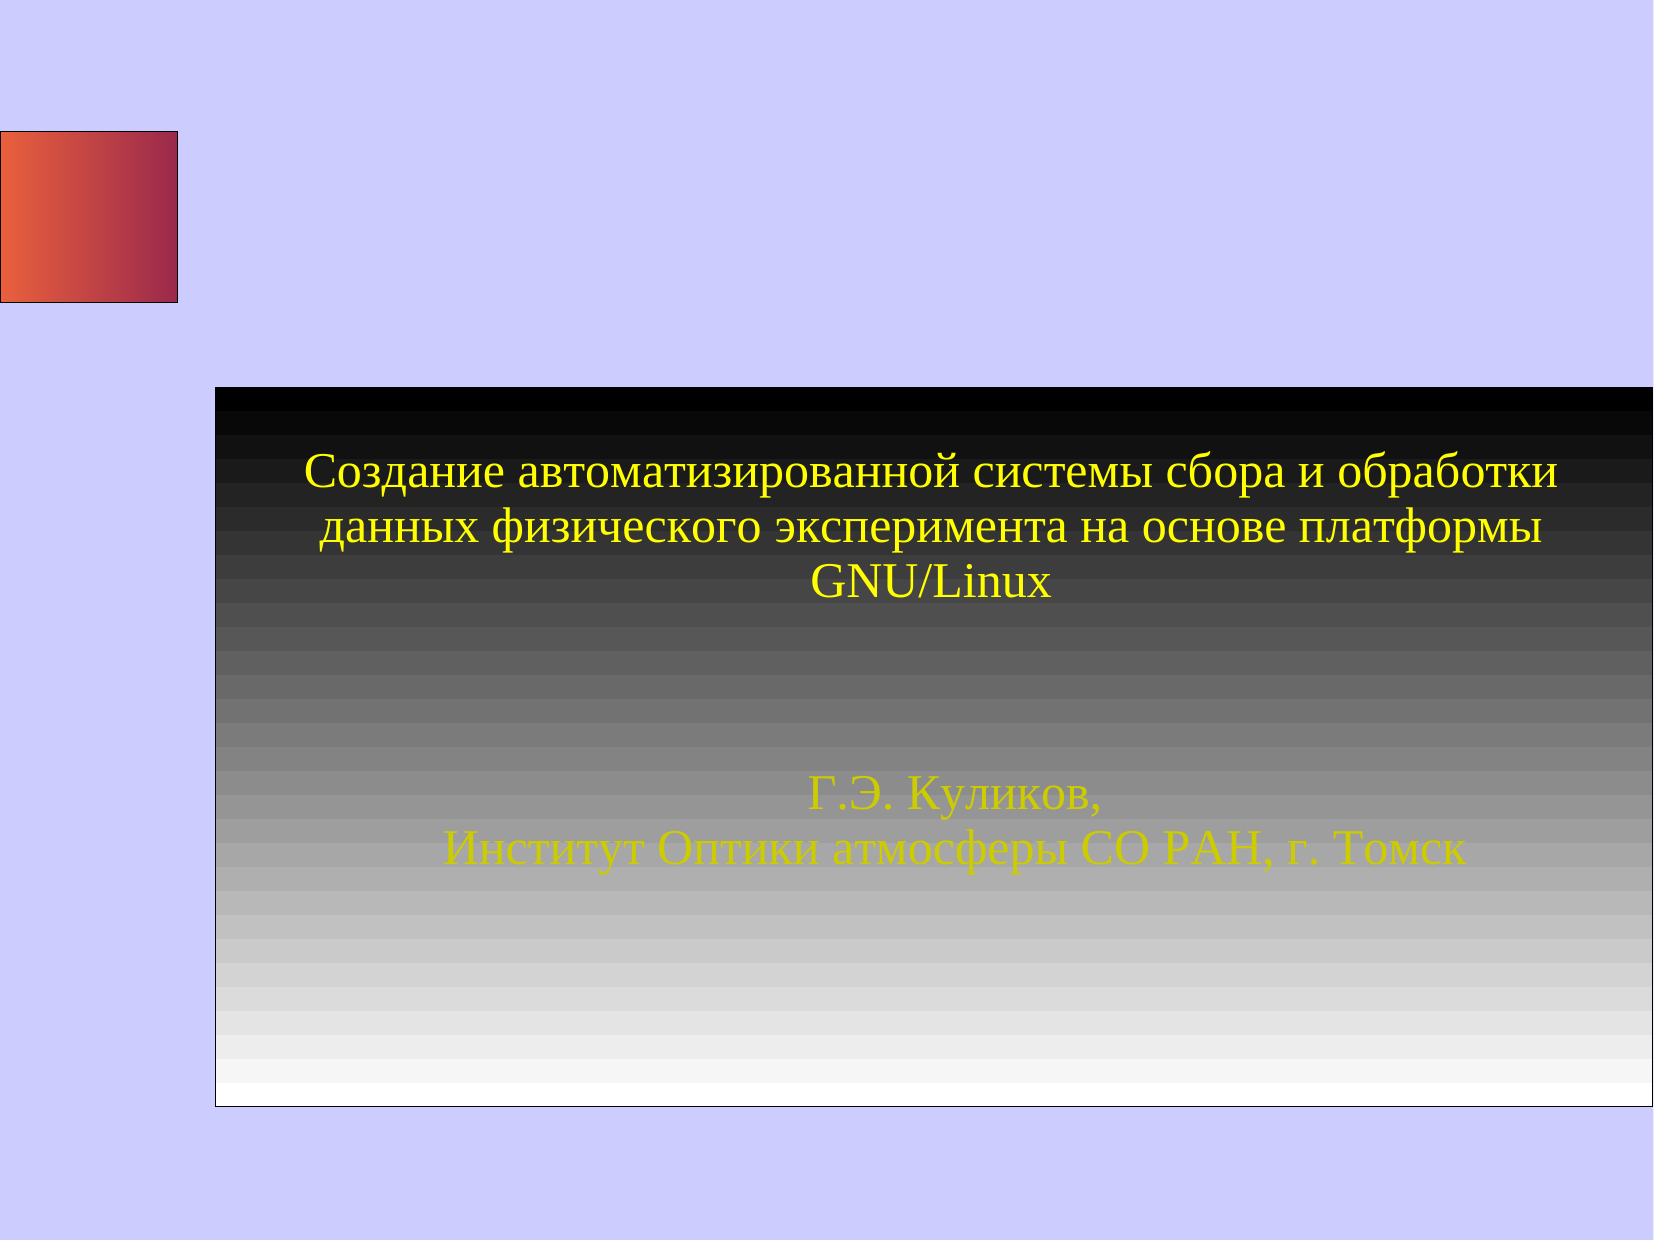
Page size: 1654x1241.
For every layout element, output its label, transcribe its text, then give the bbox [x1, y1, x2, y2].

text_box Создание автоматизированной системы сбора и обработки данных физического эксперимента на основе платформы GNU/Linux [238, 442, 1625, 624]
text_box Г.Э. Куликов, Институт Оптики атмосферы СО РАН, г. Томск [442, 765, 1471, 886]
